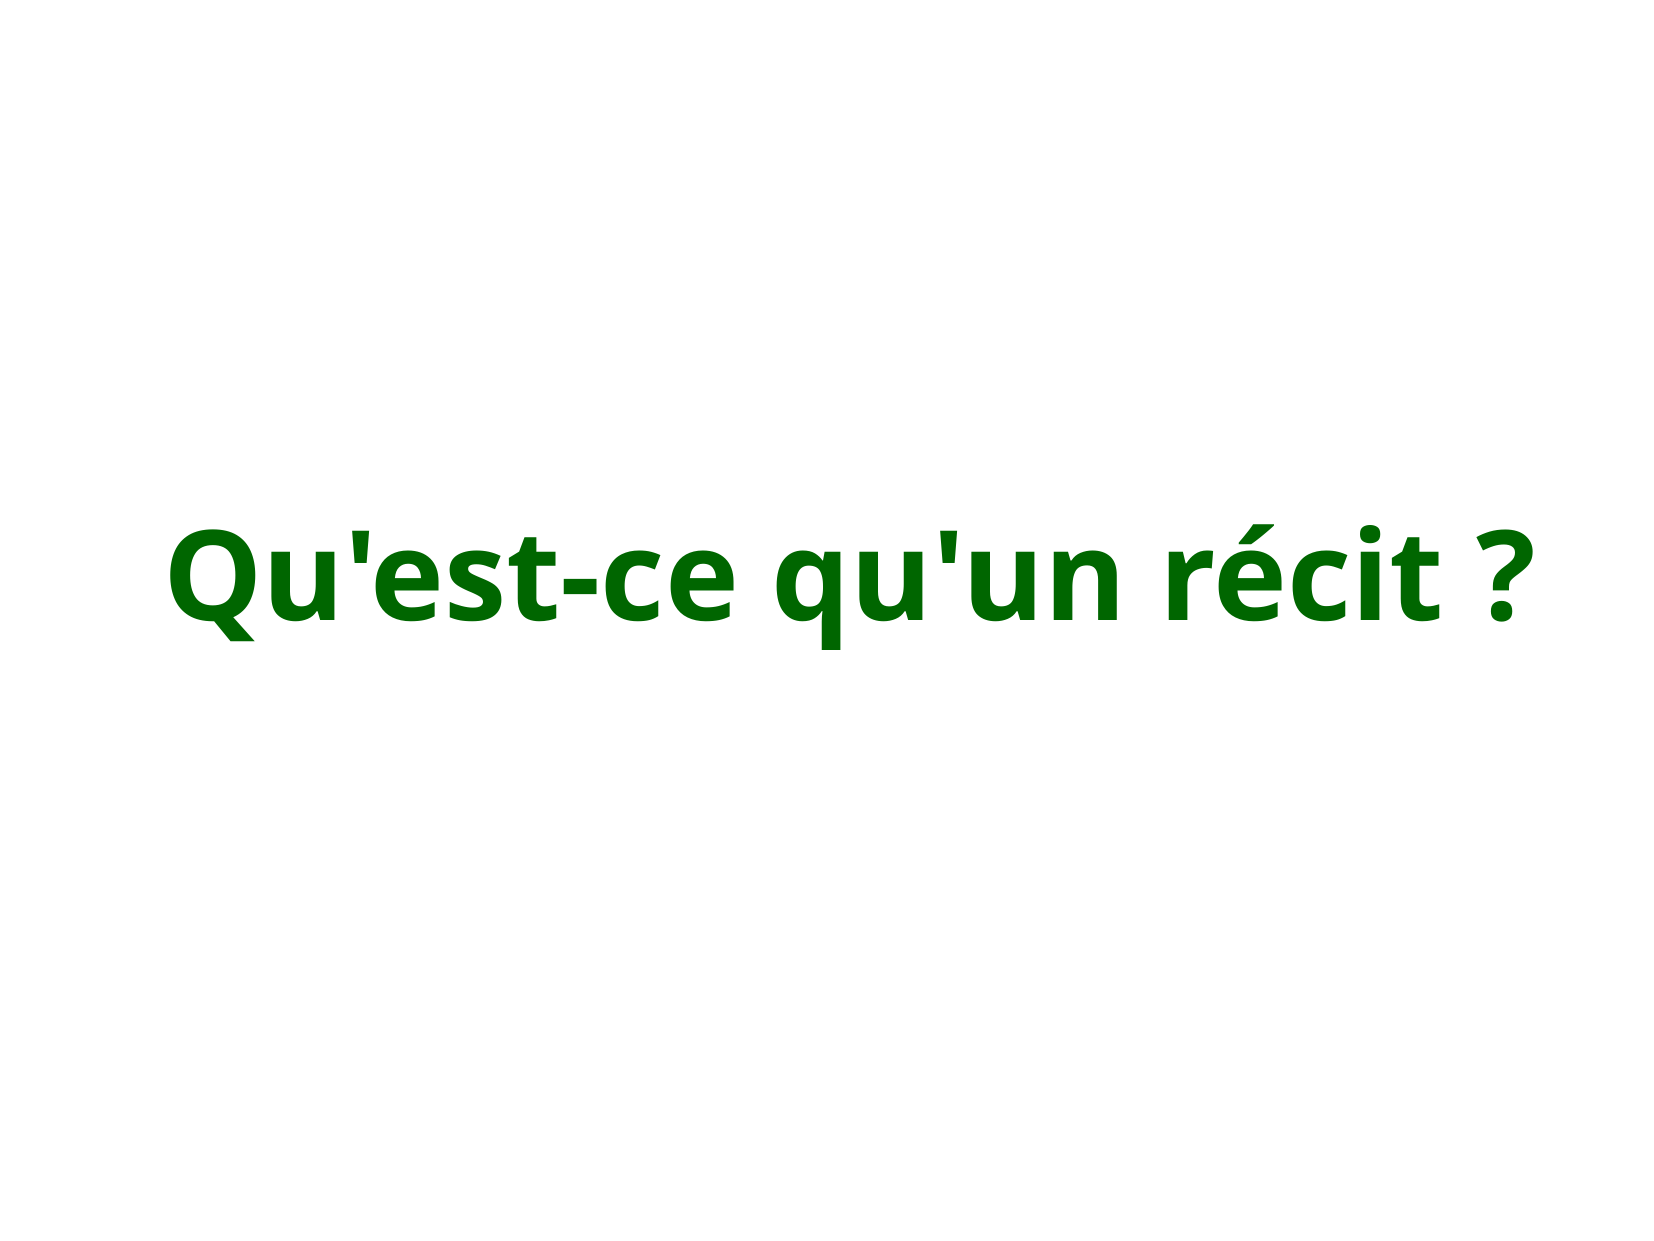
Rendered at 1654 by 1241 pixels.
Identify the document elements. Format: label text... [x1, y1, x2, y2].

subtitle Qu'est-ce qu'un récit ? [106, 212, 1595, 932]
